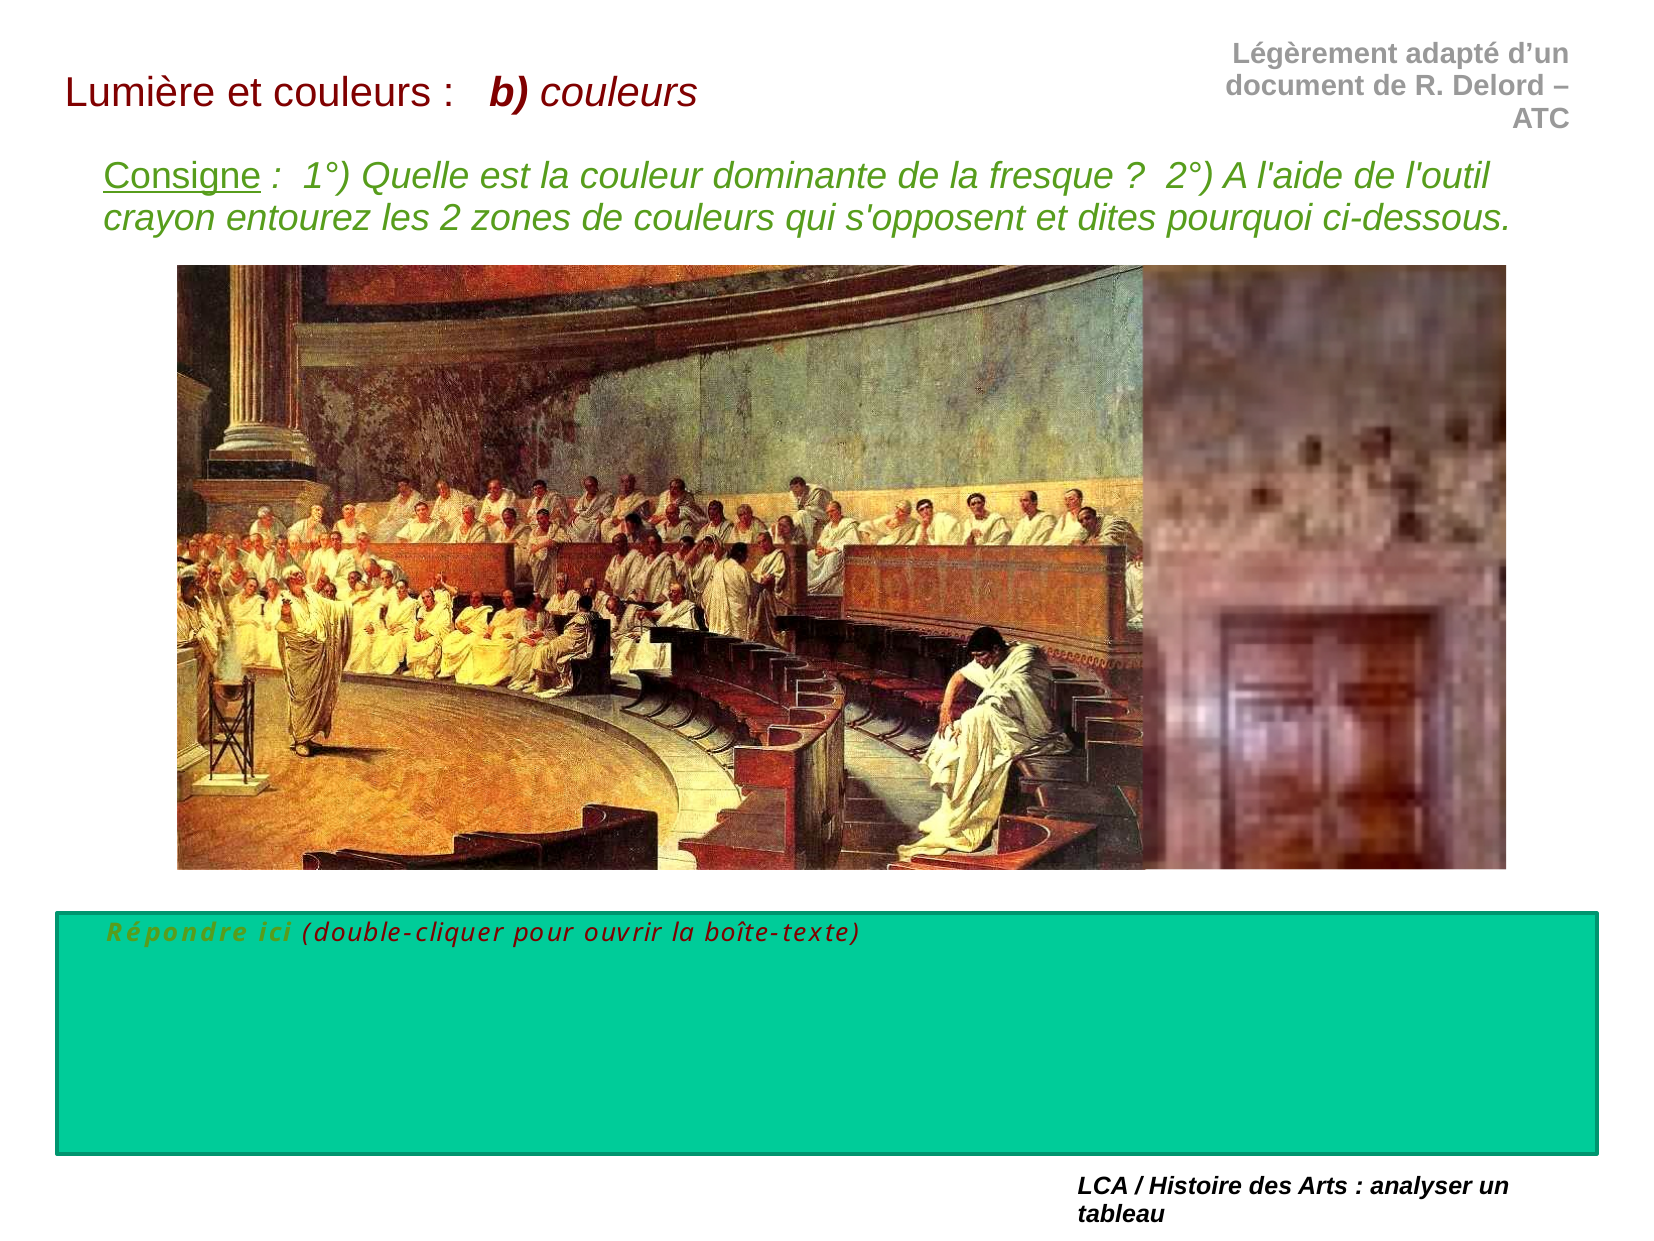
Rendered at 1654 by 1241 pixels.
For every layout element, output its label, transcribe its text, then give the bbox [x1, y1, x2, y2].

chart [59, 915, 1595, 1152]
text_box [177, 266, 1506, 870]
text_box Consigne : 1°) Quelle est la couleur dominante de la fresque ? 2°) A l'aide de l'outil crayon entourez les 2 zones de couleurs qui s'opposent et dites pourquoi ci-dessous. [88, 147, 1624, 266]
text_box LCA / Histoire des Arts : analyser un tableau [1062, 1163, 1612, 1211]
title  Lumière et couleurs : b) couleurs [59, 29, 1548, 163]
text_box Légèrement adapté d’un document de R. Delord – ATC [1210, 29, 1612, 78]
